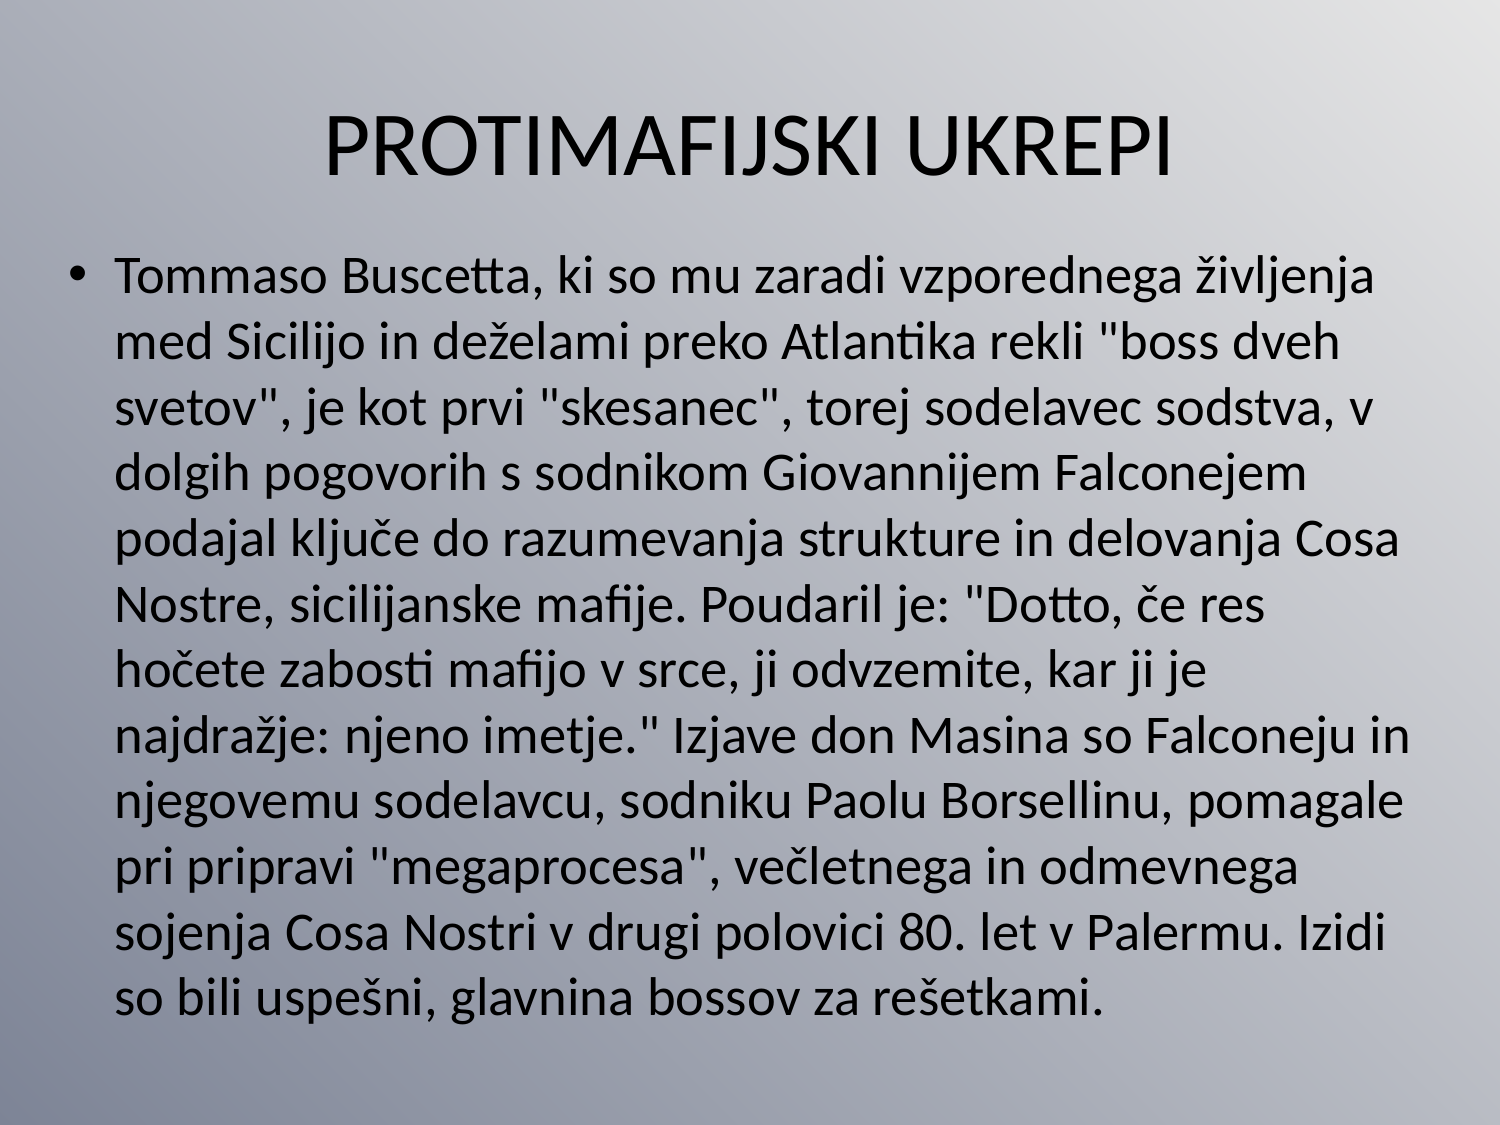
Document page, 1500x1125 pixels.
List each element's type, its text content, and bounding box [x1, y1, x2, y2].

title PROTIMAFIJSKI UKREPI [75, 45, 1425, 231]
list Tommaso Buscetta, ki so mu zaradi vzporednega življenja med Sicilijo in deželami preko Atlantika rekli "boss dveh svetov", je kot prvi "skesanec", torej sodelavec sodstva, v dolgih pogovorih s sodnikom Giovannijem Falconejem podajal ključe do razumevanja strukture in delovanja Cosa Nostre, sicilijanske mafije. Poudaril je: "Dotto, če res hočete zabosti mafijo v srce, ji odvzemite, kar ji je najdražje: njeno imetje." Izjave don Masina so Falconeju in njegovemu sodelavcu, sodniku Paolu Borsellinu, pomagale pri pripravi "megaprocesa", večletnega in odmevnega sojenja Cosa Nostri v drugi polovici 80. let v Palermu. Izidi so bili uspešni, glavnina bossov za rešetkami. [53, 231, 1436, 1106]
